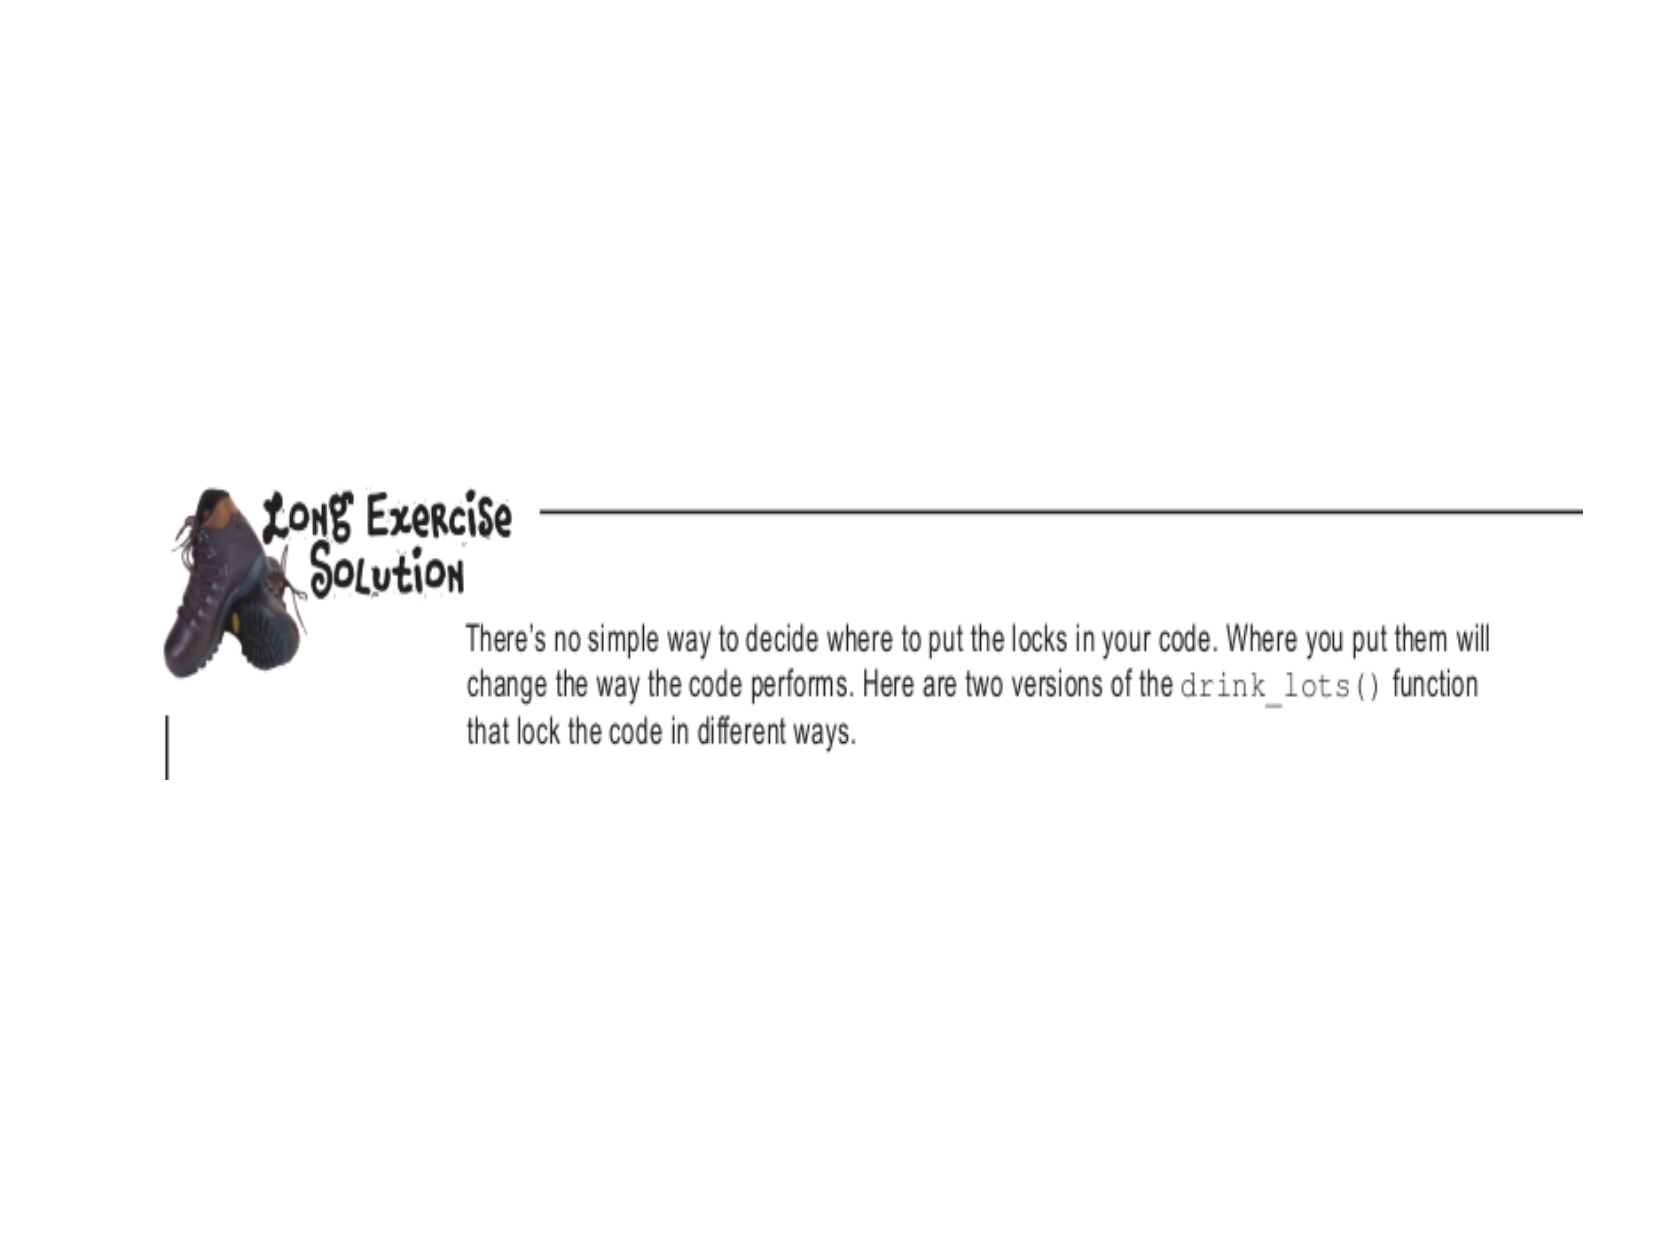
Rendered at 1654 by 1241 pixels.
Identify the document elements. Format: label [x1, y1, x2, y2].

picture [118, 436, 1583, 780]
